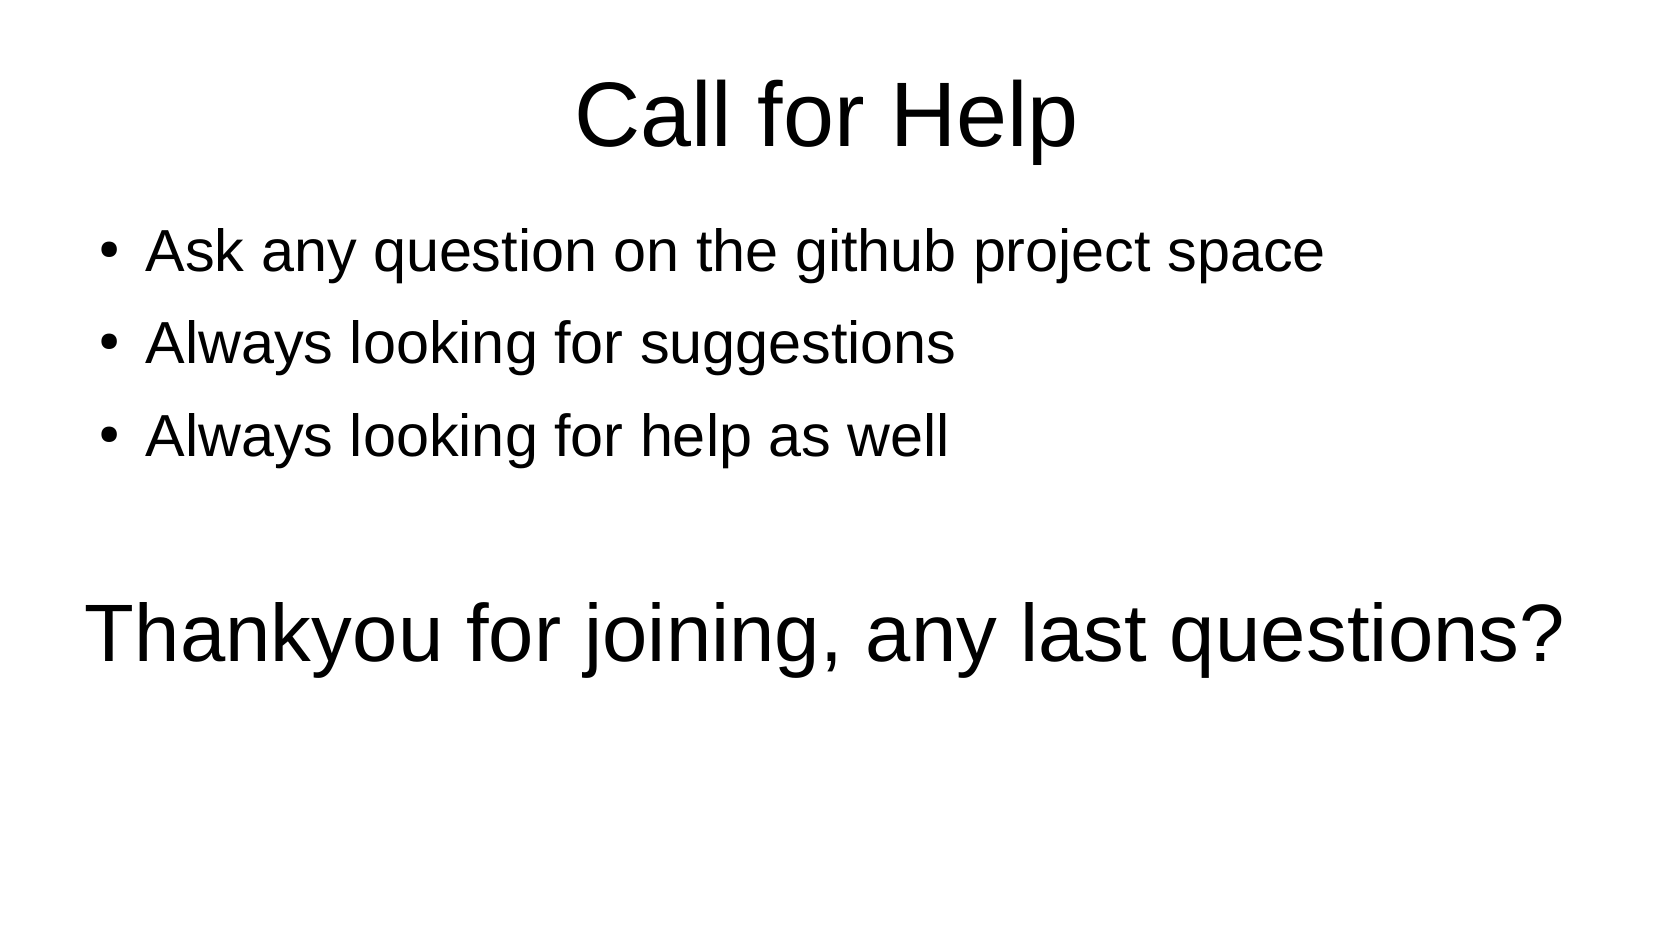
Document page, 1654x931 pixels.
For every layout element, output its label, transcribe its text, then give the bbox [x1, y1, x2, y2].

list Ask any question on the github project space Always looking for suggestions Always looking for help as well Thankyou for joining, any last questions? [82, 217, 1571, 758]
title Call for Help [82, 37, 1571, 193]
